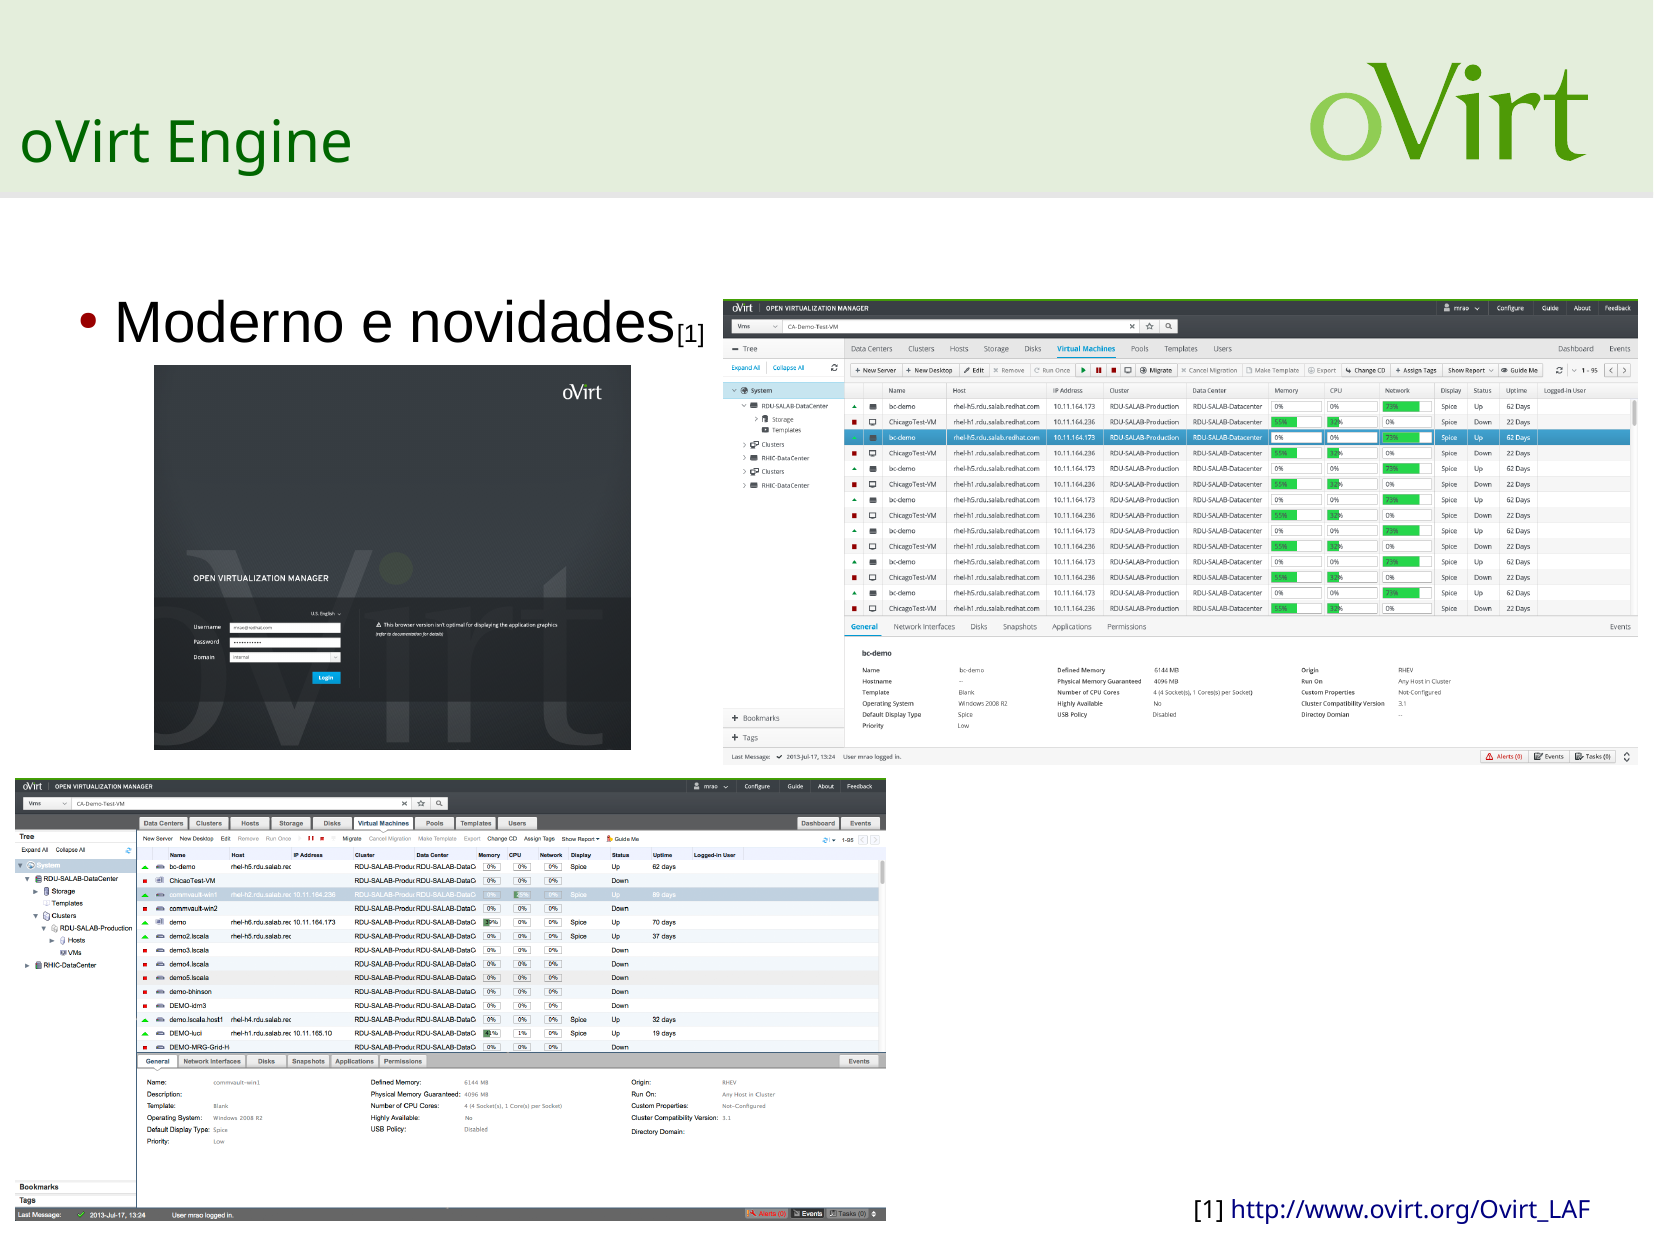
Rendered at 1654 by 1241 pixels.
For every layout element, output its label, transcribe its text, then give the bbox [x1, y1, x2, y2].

picture [15, 778, 886, 1222]
text_box oVirt Engine [5, 93, 391, 176]
picture [723, 299, 1638, 766]
picture [154, 365, 631, 751]
text_box Moderno e novidades[1] [63, 281, 1604, 717]
text_box [1] http://www.ovirt.org/Ovirt_LAF [1178, 1184, 1638, 1229]
